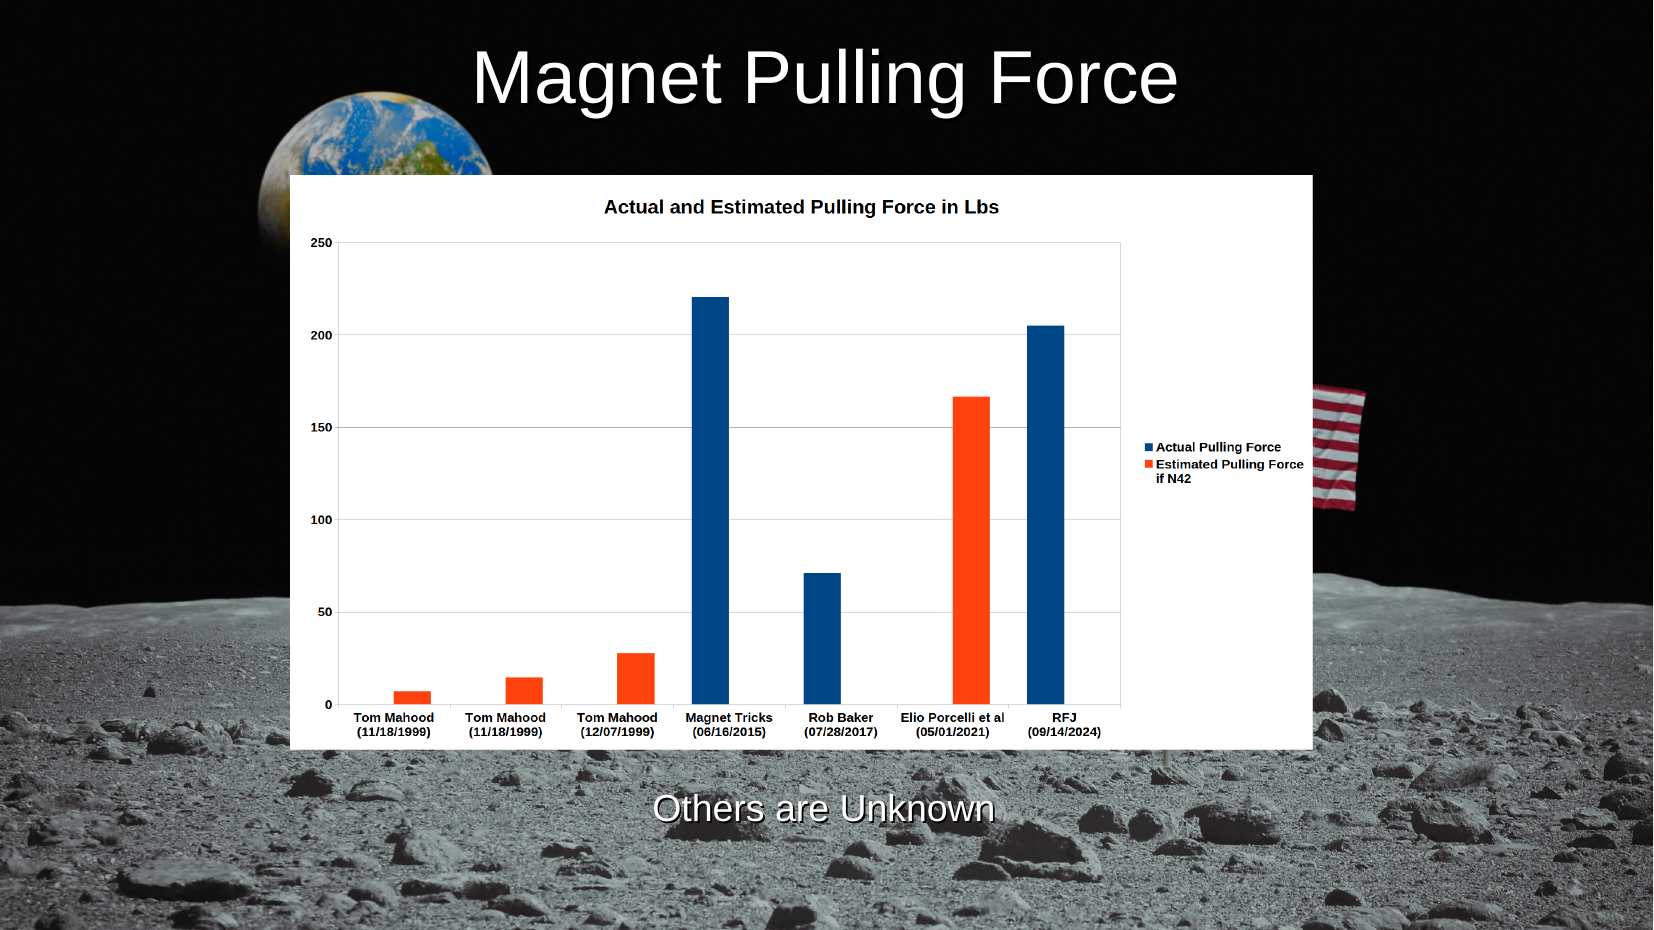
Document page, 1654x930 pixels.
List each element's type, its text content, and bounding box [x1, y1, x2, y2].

text_box Others are Unknown [637, 780, 1613, 930]
picture [0, 0, 1654, 930]
title Magnet Pulling Force [82, 0, 1571, 156]
